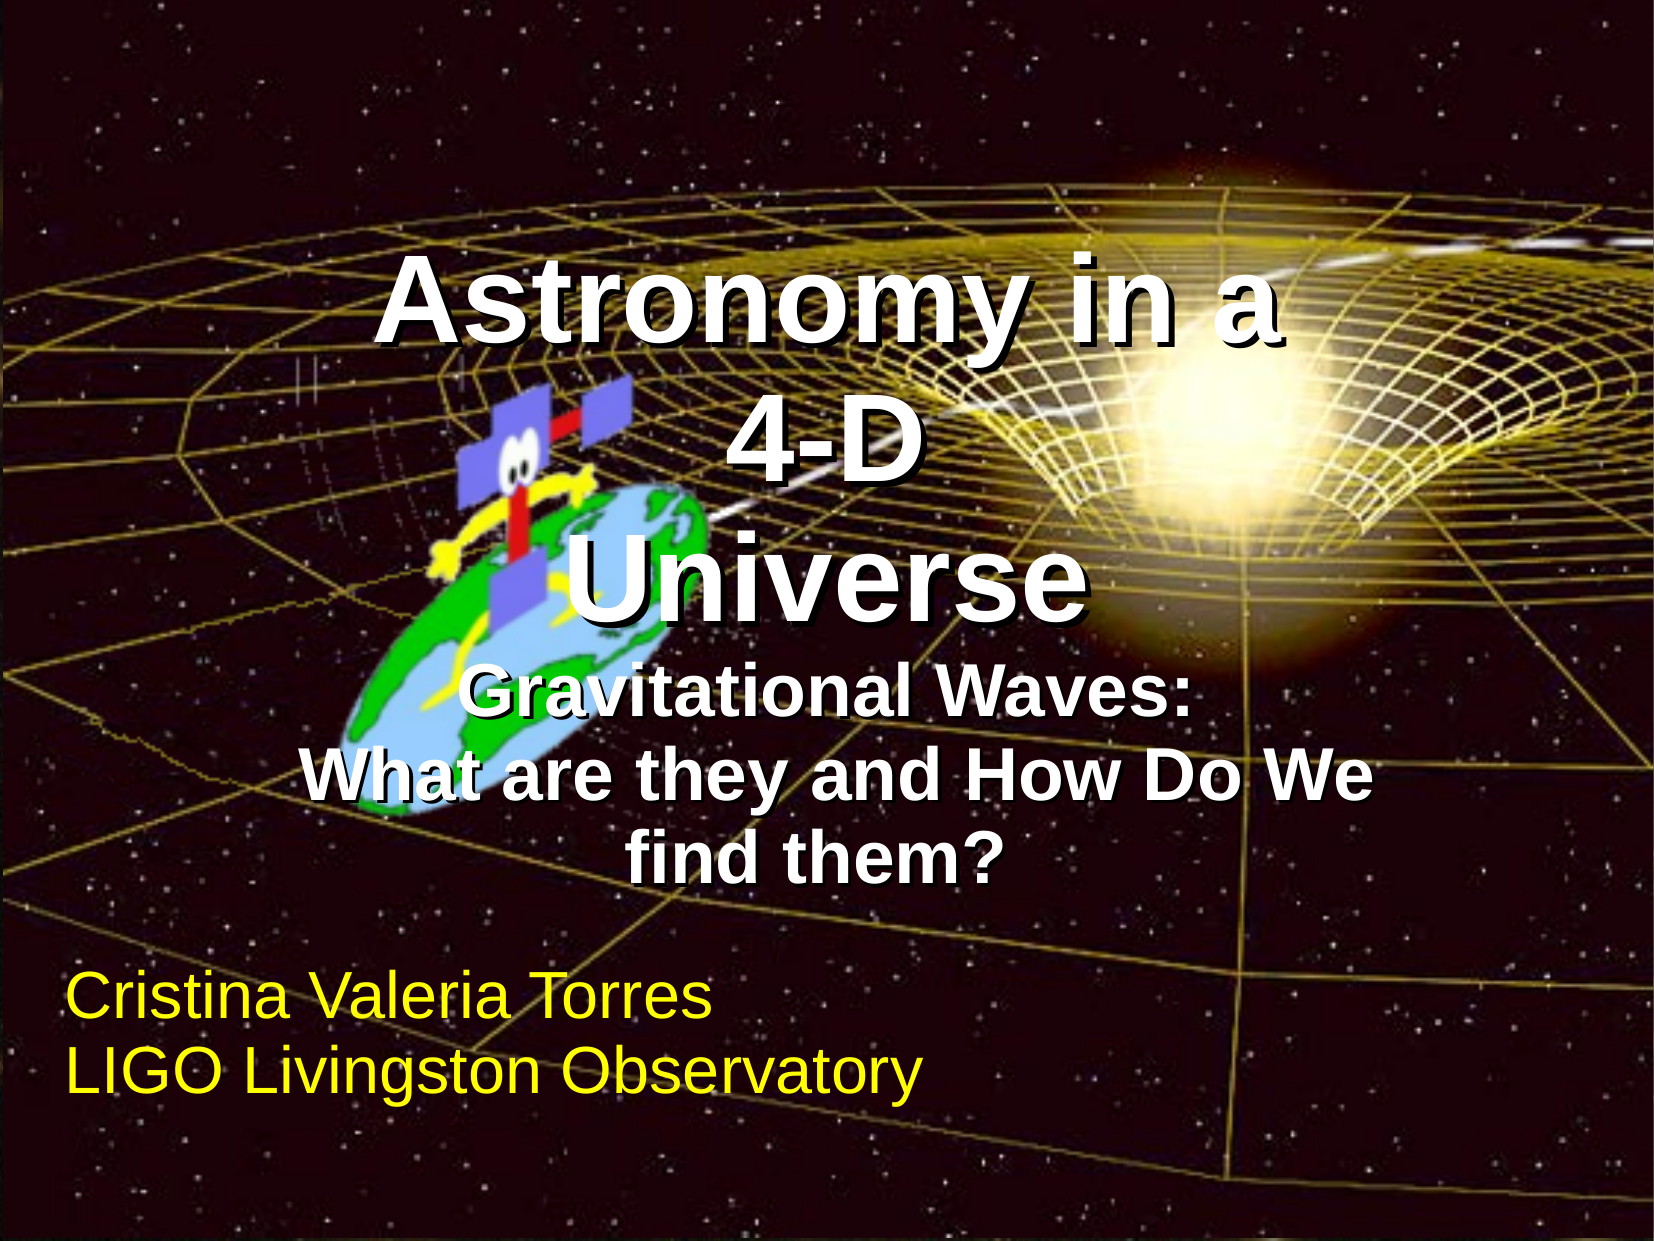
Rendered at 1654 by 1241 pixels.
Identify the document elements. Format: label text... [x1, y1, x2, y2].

text_box Astronomy in a 4-D Universe Gravitational Waves: What are they and How Do We find them? [225, 228, 1428, 901]
picture [0, 0, 1654, 1241]
text_box Cristina Valeria Torres LIGO Livingston Observatory [49, 951, 942, 1116]
